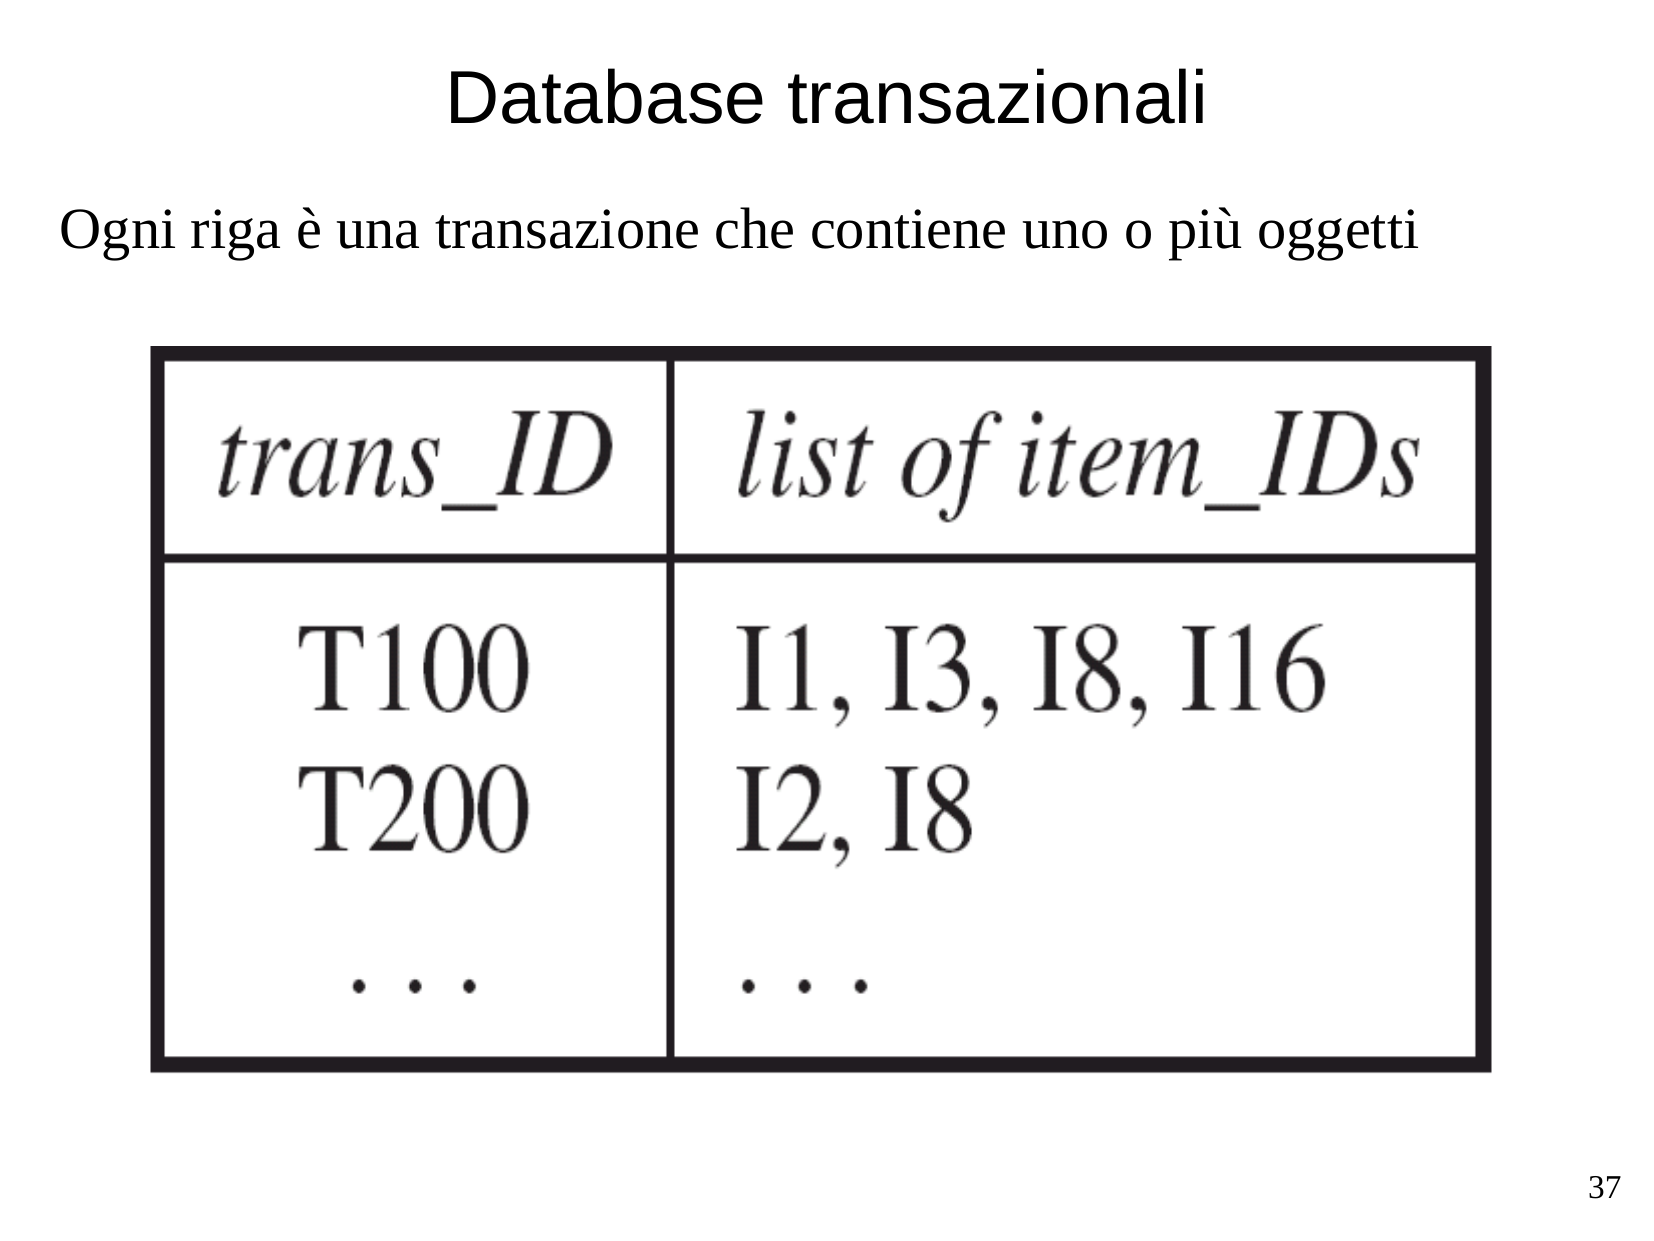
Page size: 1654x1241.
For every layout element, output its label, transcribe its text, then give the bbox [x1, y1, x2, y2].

picture [147, 346, 1498, 1089]
list Ogni riga è una transazione che contiene uno o più oggetti [42, 196, 1612, 1187]
title Database transazionali [37, 30, 1617, 166]
